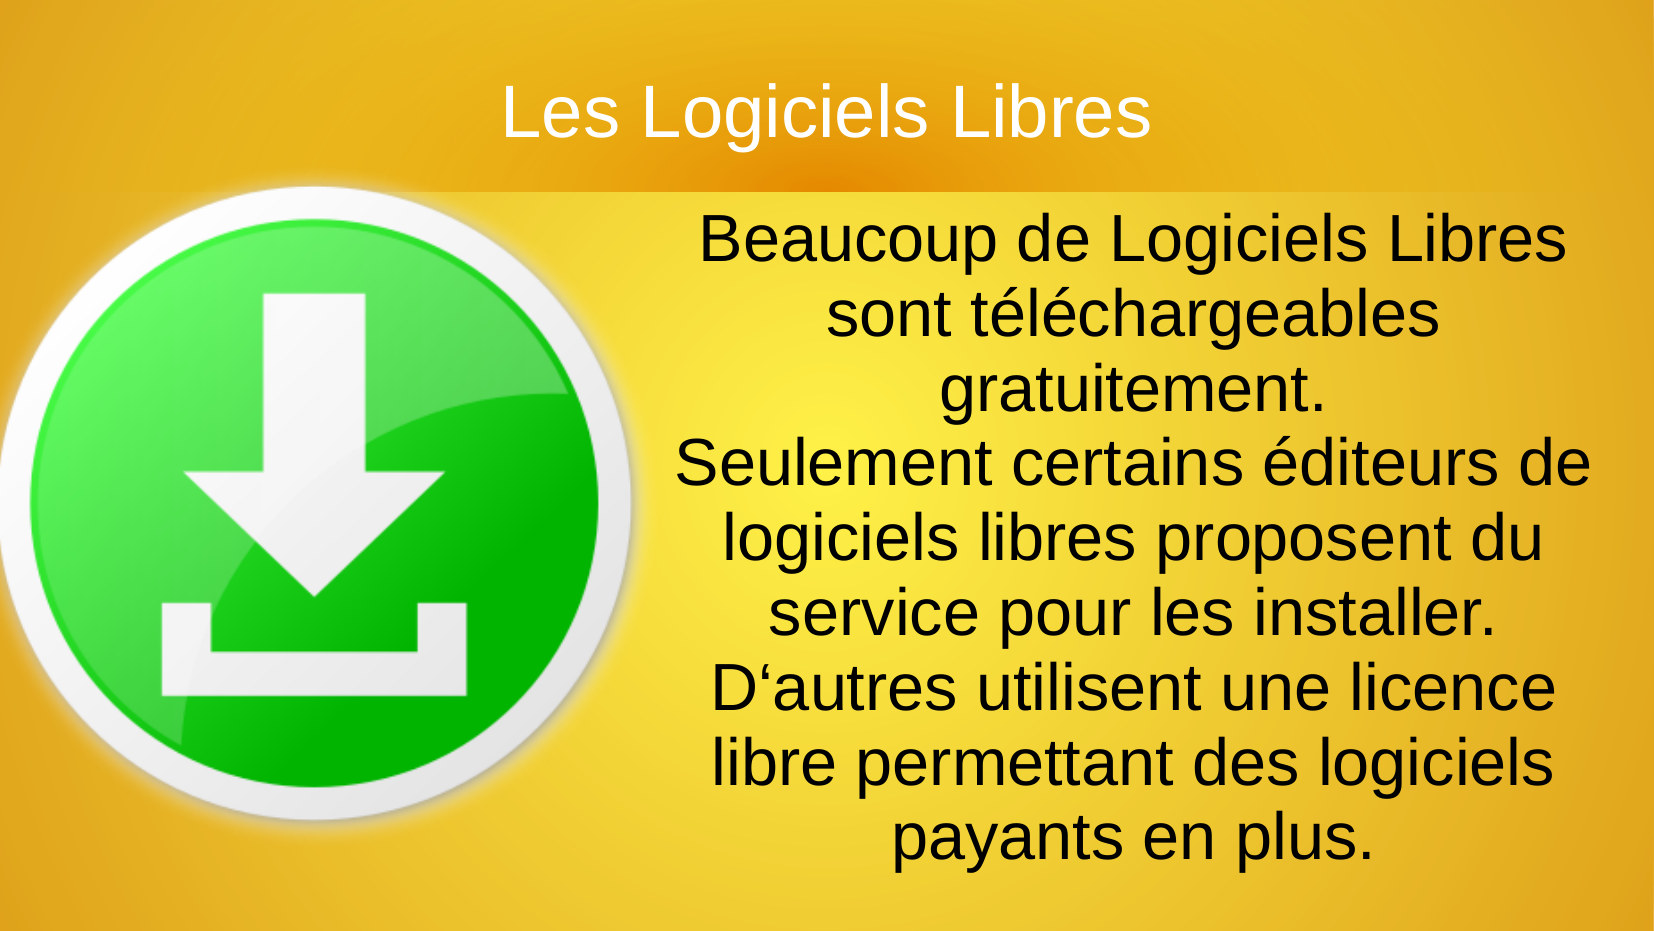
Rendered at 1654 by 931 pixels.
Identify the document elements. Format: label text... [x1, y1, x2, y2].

title Les Logiciels Libres [82, 35, 1571, 189]
picture [0, 128, 697, 886]
subtitle Beaucoup de Logiciels Libres sont téléchargeables gratuitement. Seulement certains éditeurs de logiciels libres proposent du service pour les installer. D‘autres utilisent une licence libre permettant des logiciels payants en plus. [697, 201, 1607, 875]
